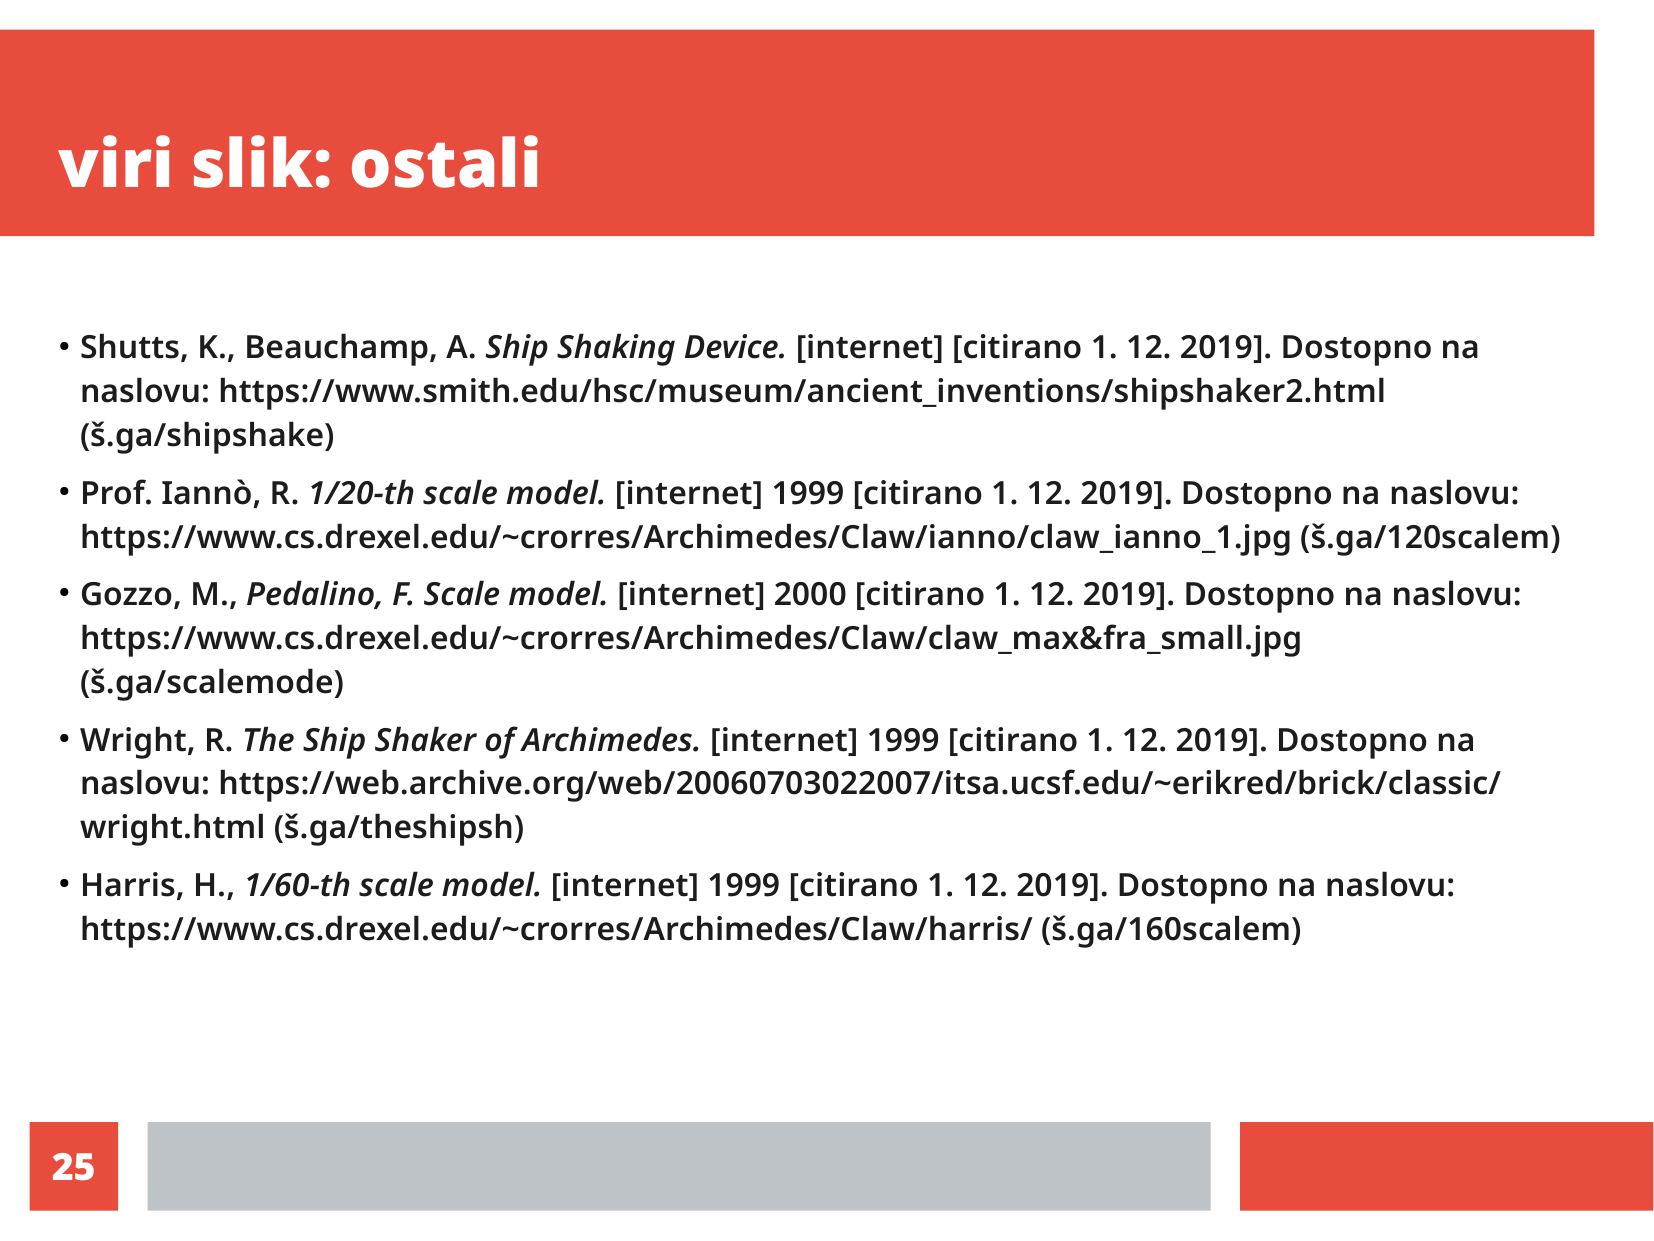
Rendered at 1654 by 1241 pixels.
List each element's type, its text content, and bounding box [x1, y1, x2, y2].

title viri slik: ostali [59, 59, 1595, 207]
list Shutts, K., Beauchamp, A. Ship Shaking Device. [internet] [citirano 1. 12. 2019]. Dostopno na naslovu: https://www.smith.edu/hsc/museum/ancient_inventions/shipshaker2.html (š.ga/shipshake) Prof. Iannò, R. 1/20-th scale model. [internet] 1999 [citirano 1. 12. 2019]. Dostopno na naslovu: https://www.cs.drexel.edu/~crorres/Archimedes/Claw/ianno/claw_ianno_1.jpg (š.ga/120scalem) Gozzo, M., Pedalino, F. Scale model. [internet] 2000 [citirano 1. 12. 2019]. Dostopno na naslovu: https://www.cs.drexel.edu/~crorres/Archimedes/Claw/claw_max&fra_small.jpg (š.ga/scalemode) Wright, R. The Ship Shaker of Archimedes. [internet] 1999 [citirano 1. 12. 2019]. Dostopno na naslovu: https://web.archive.org/web/20060703022007/itsa.ucsf.edu/~erikred/brick/classic/wright.html (š.ga/theshipsh) Harris, H., 1/60-th scale model. [internet] 1999 [citirano 1. 12. 2019]. Dostopno na naslovu: https://www.cs.drexel.edu/~crorres/Archimedes/Claw/harris/ (š.ga/160scalem) [59, 324, 1565, 1093]
